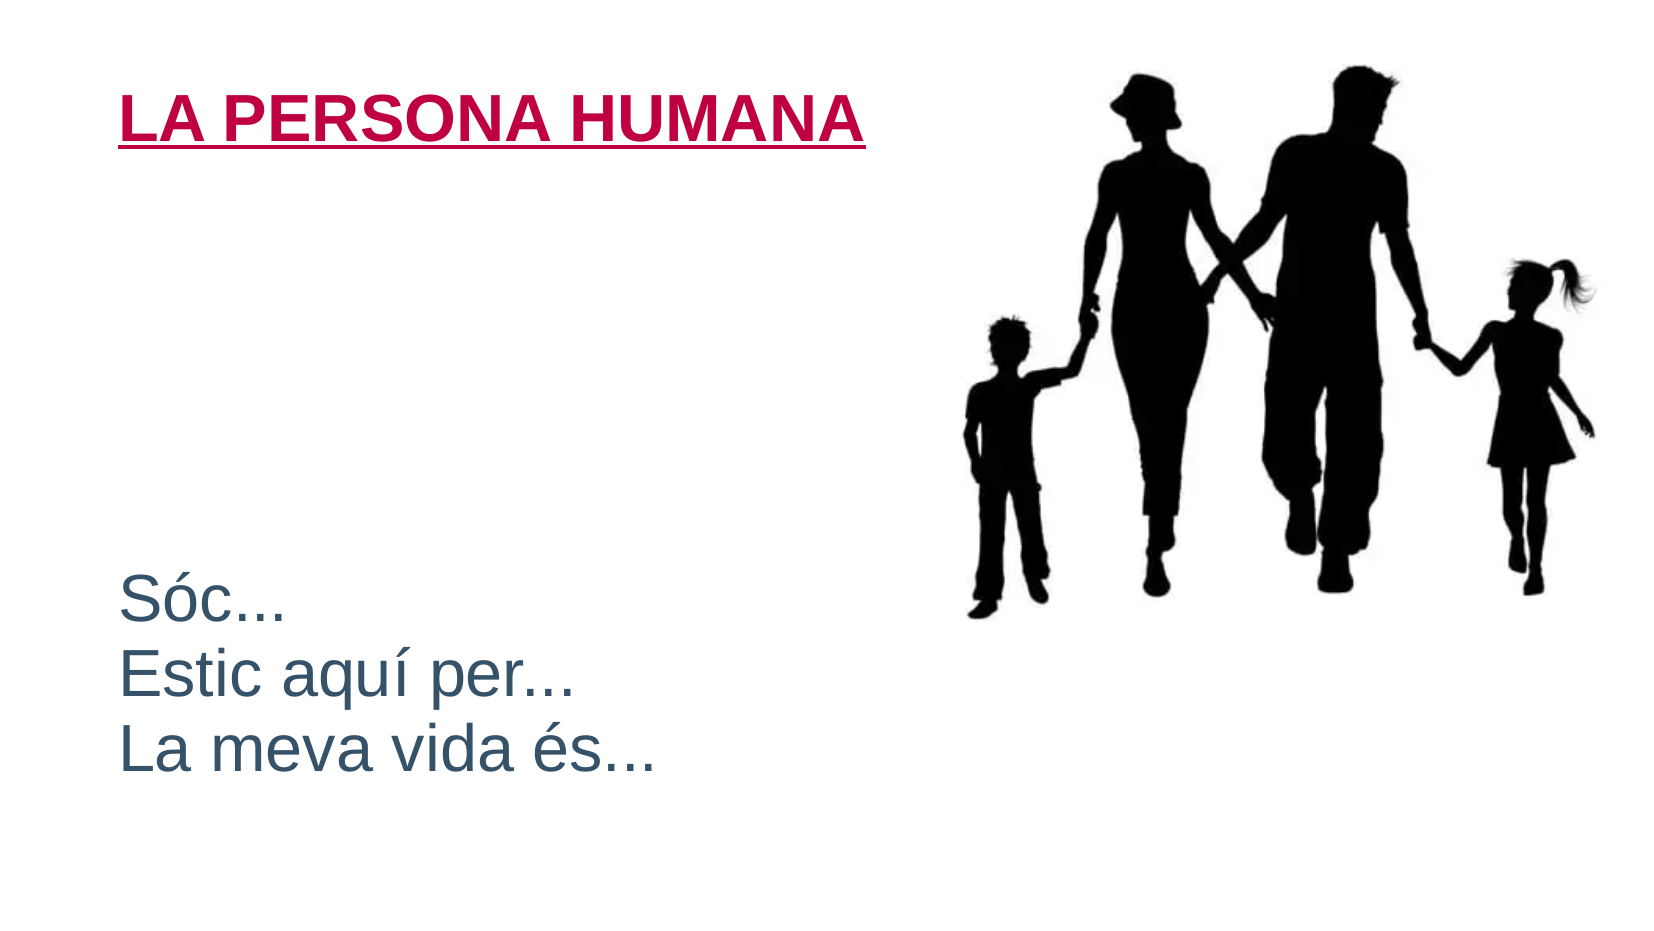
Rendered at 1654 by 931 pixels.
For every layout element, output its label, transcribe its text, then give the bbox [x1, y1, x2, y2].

picture [909, 5, 1654, 674]
text_box LA PERSONA HUMANA [118, 70, 1052, 166]
subtitle Sóc... Estic aquí per... La meva vida és... [118, 519, 1170, 827]
